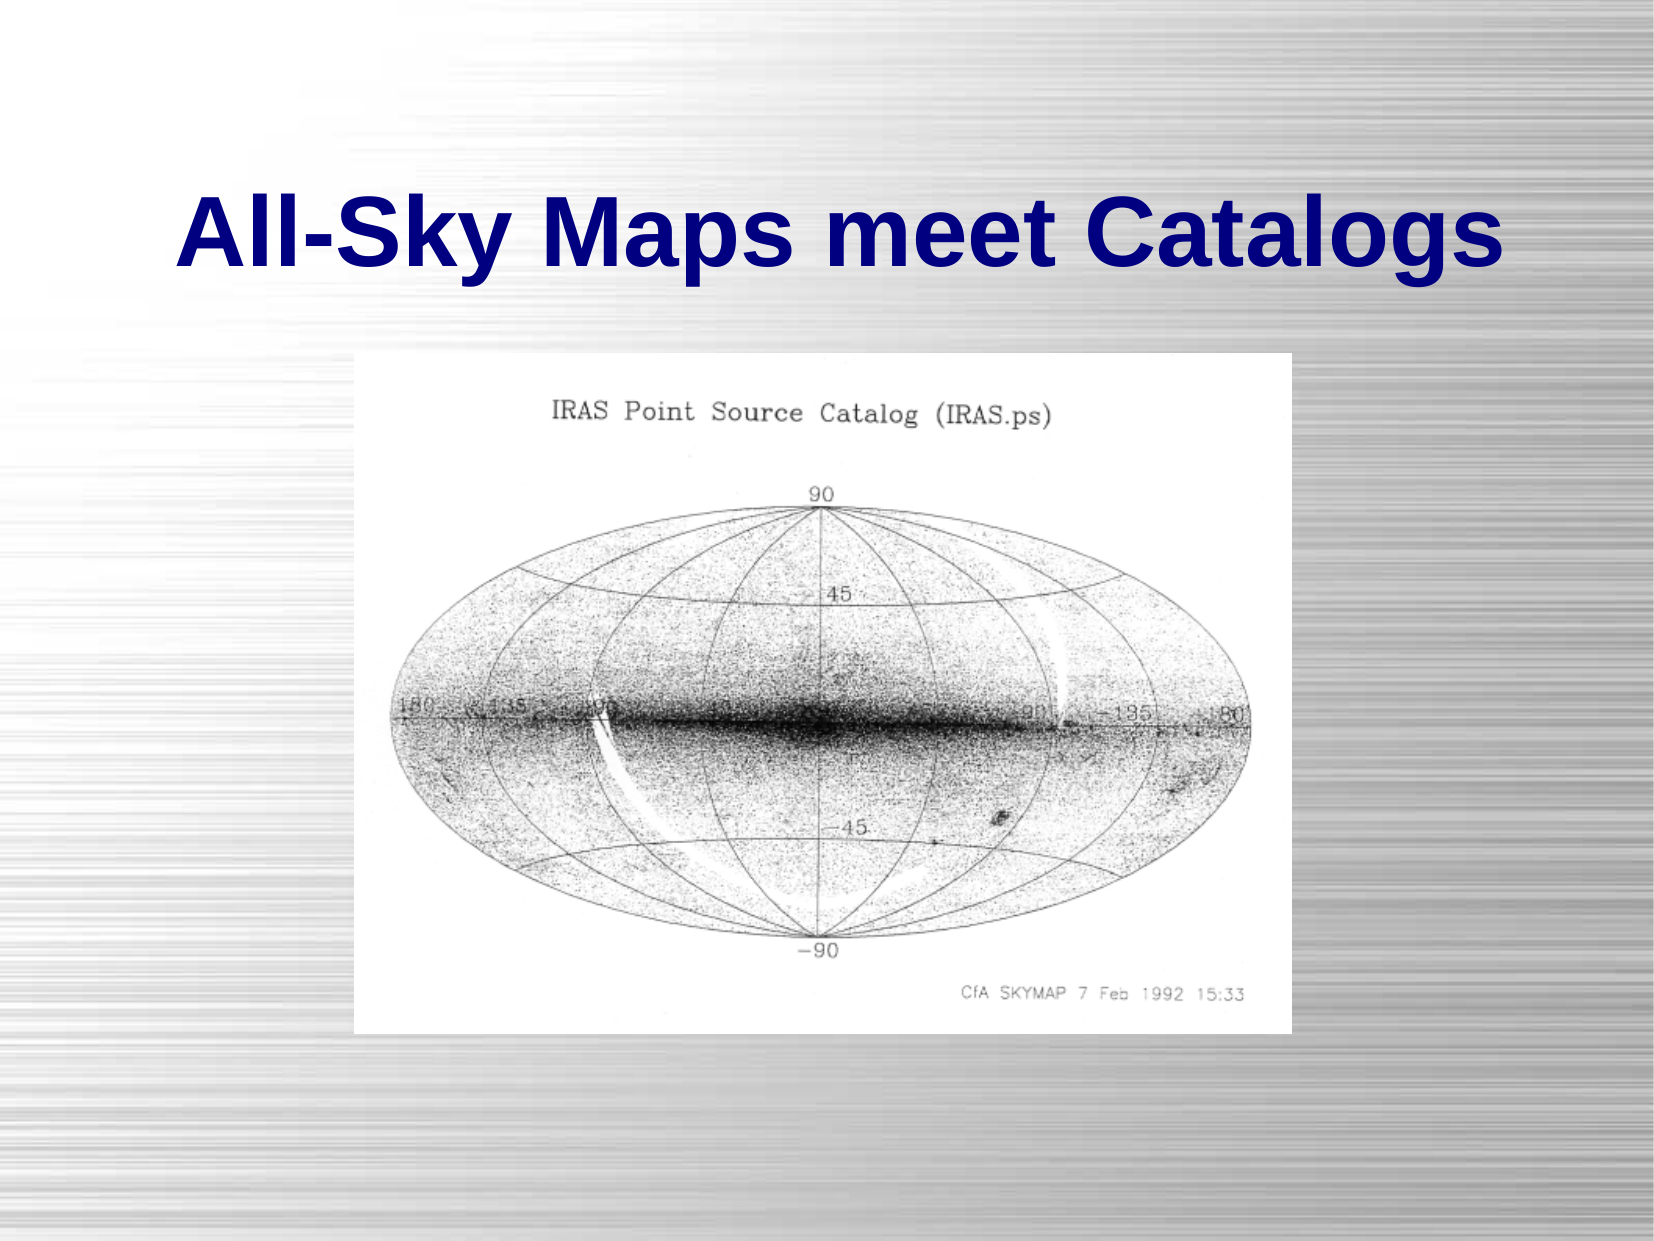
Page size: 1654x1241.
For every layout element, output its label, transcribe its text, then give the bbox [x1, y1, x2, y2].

text_box All-Sky Maps meet Catalogs [29, 168, 1625, 296]
picture [0, 0, 1654, 1241]
